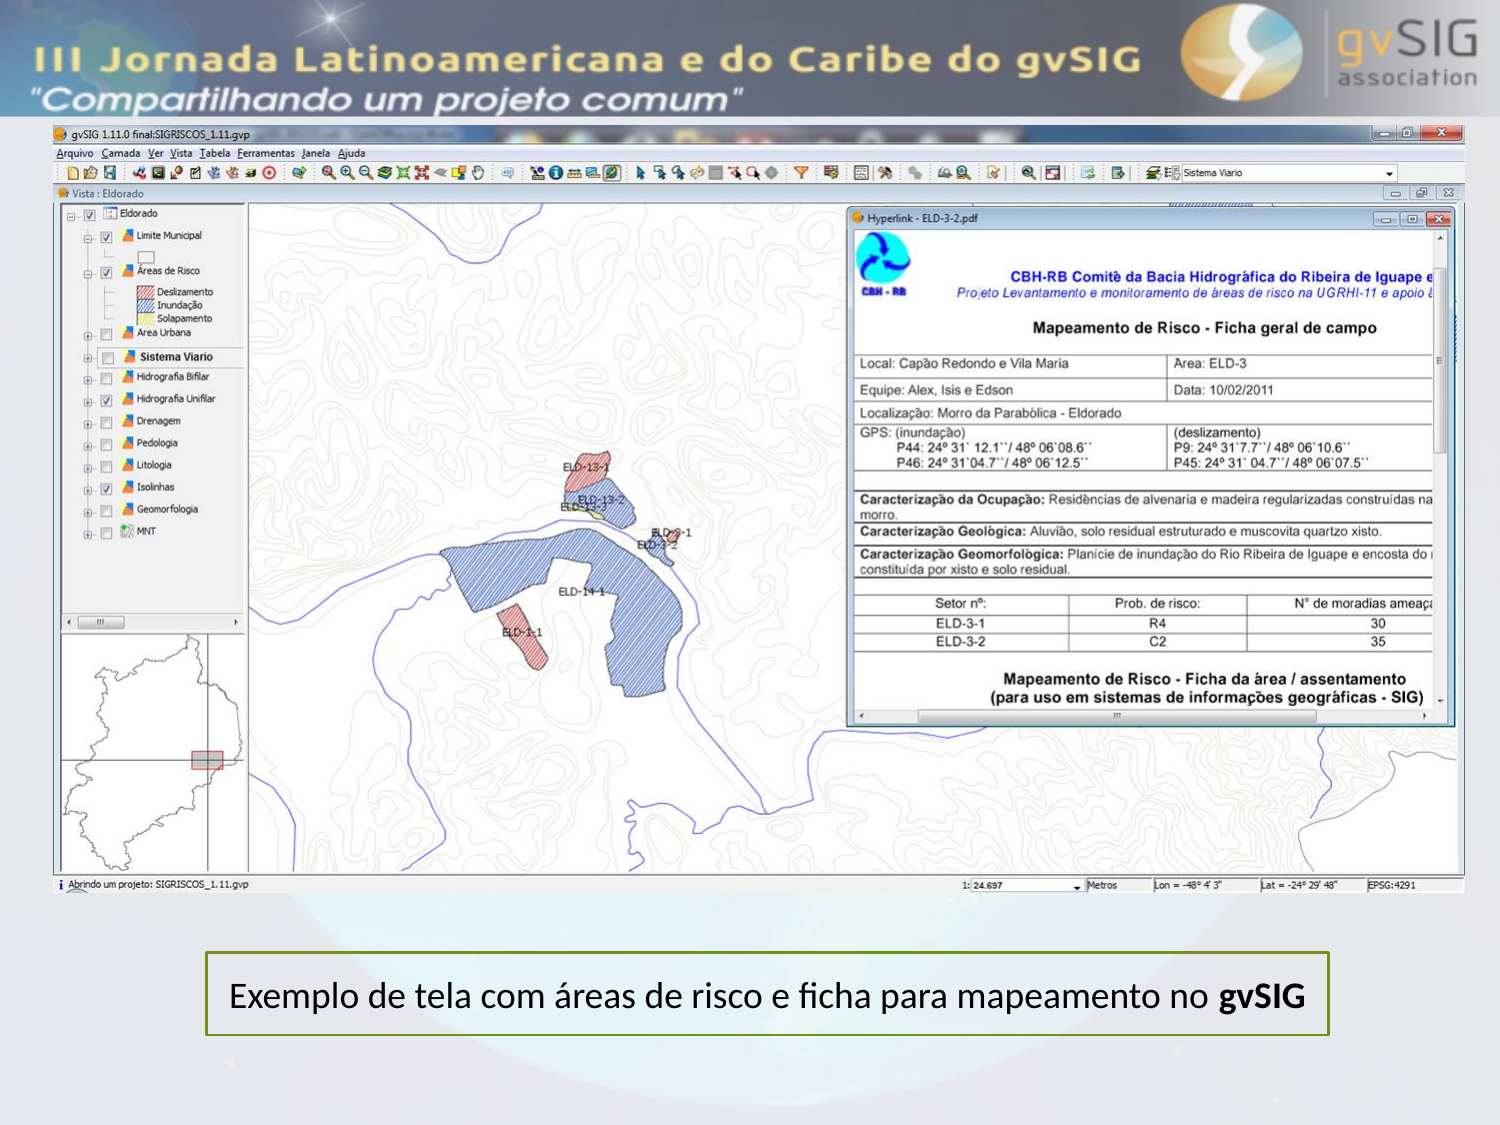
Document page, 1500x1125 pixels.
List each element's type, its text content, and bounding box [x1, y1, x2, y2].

picture [0, 0, 1500, 1125]
text_box Exemplo de tela com áreas de risco e ficha para mapeamento no gvSIG [206, 952, 1329, 1035]
